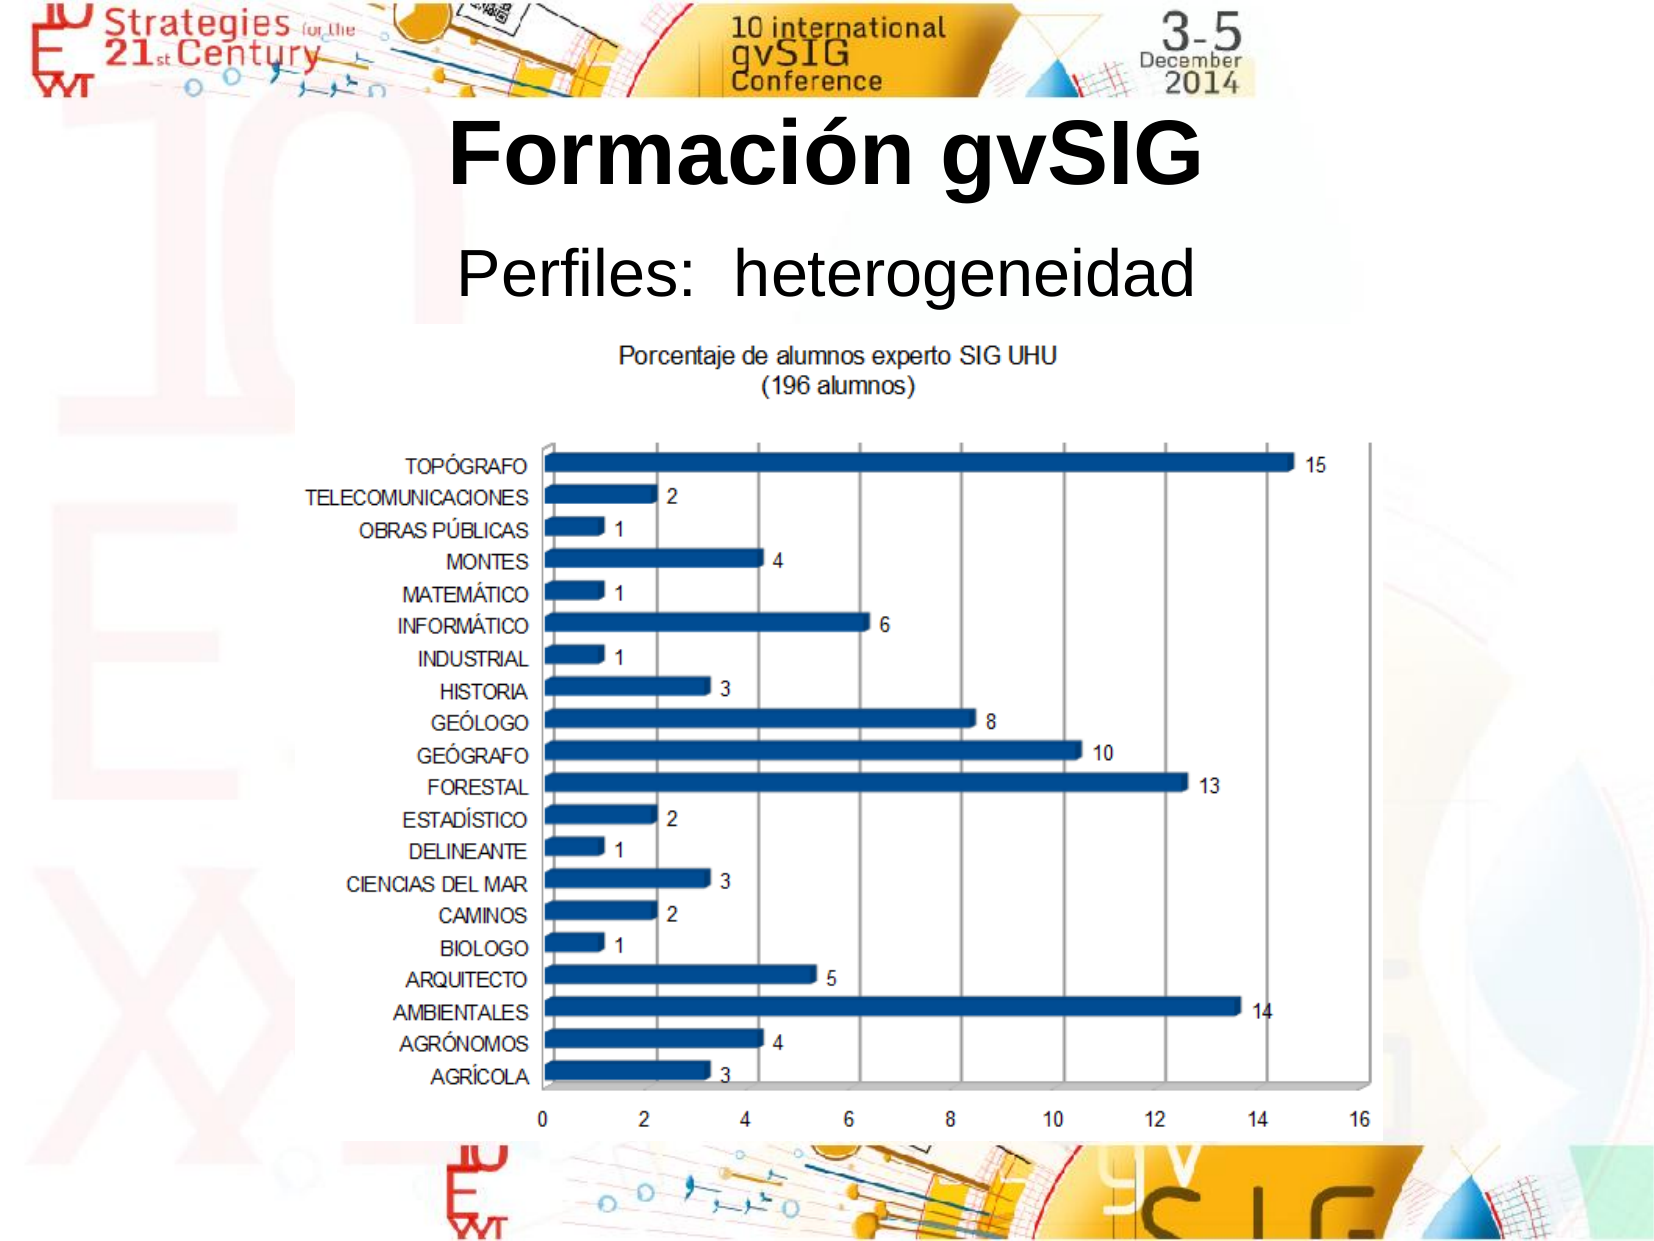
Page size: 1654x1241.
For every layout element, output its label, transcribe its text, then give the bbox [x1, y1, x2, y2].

subtitle Perfiles: heterogeneidad [82, 236, 1571, 1010]
title Formación gvSIG [82, 49, 1571, 236]
picture [0, 0, 1654, 1241]
